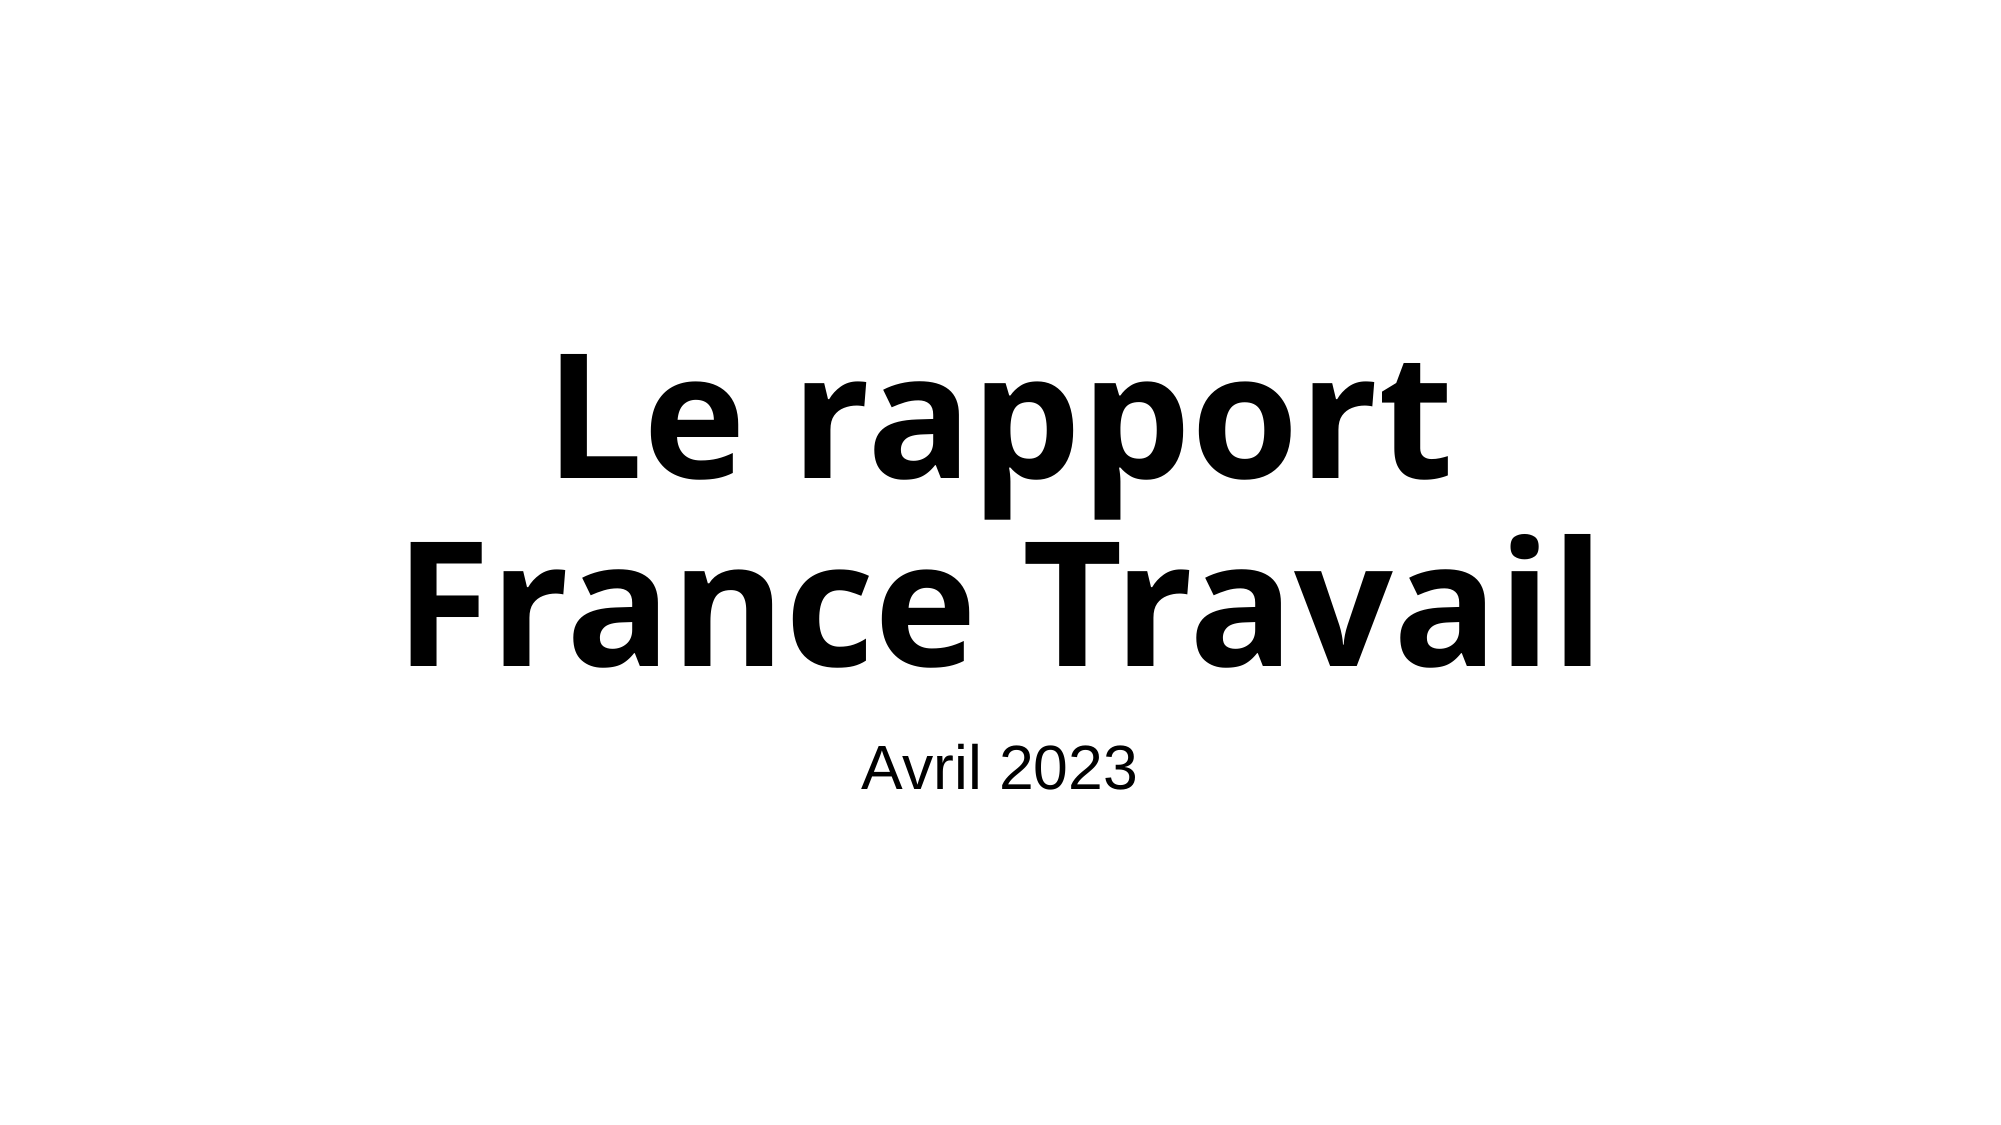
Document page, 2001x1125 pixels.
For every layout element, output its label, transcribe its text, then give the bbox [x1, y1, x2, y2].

title Le rapport France Travail [184, 319, 1816, 712]
subtitle Avril 2023 [459, 727, 1540, 832]
